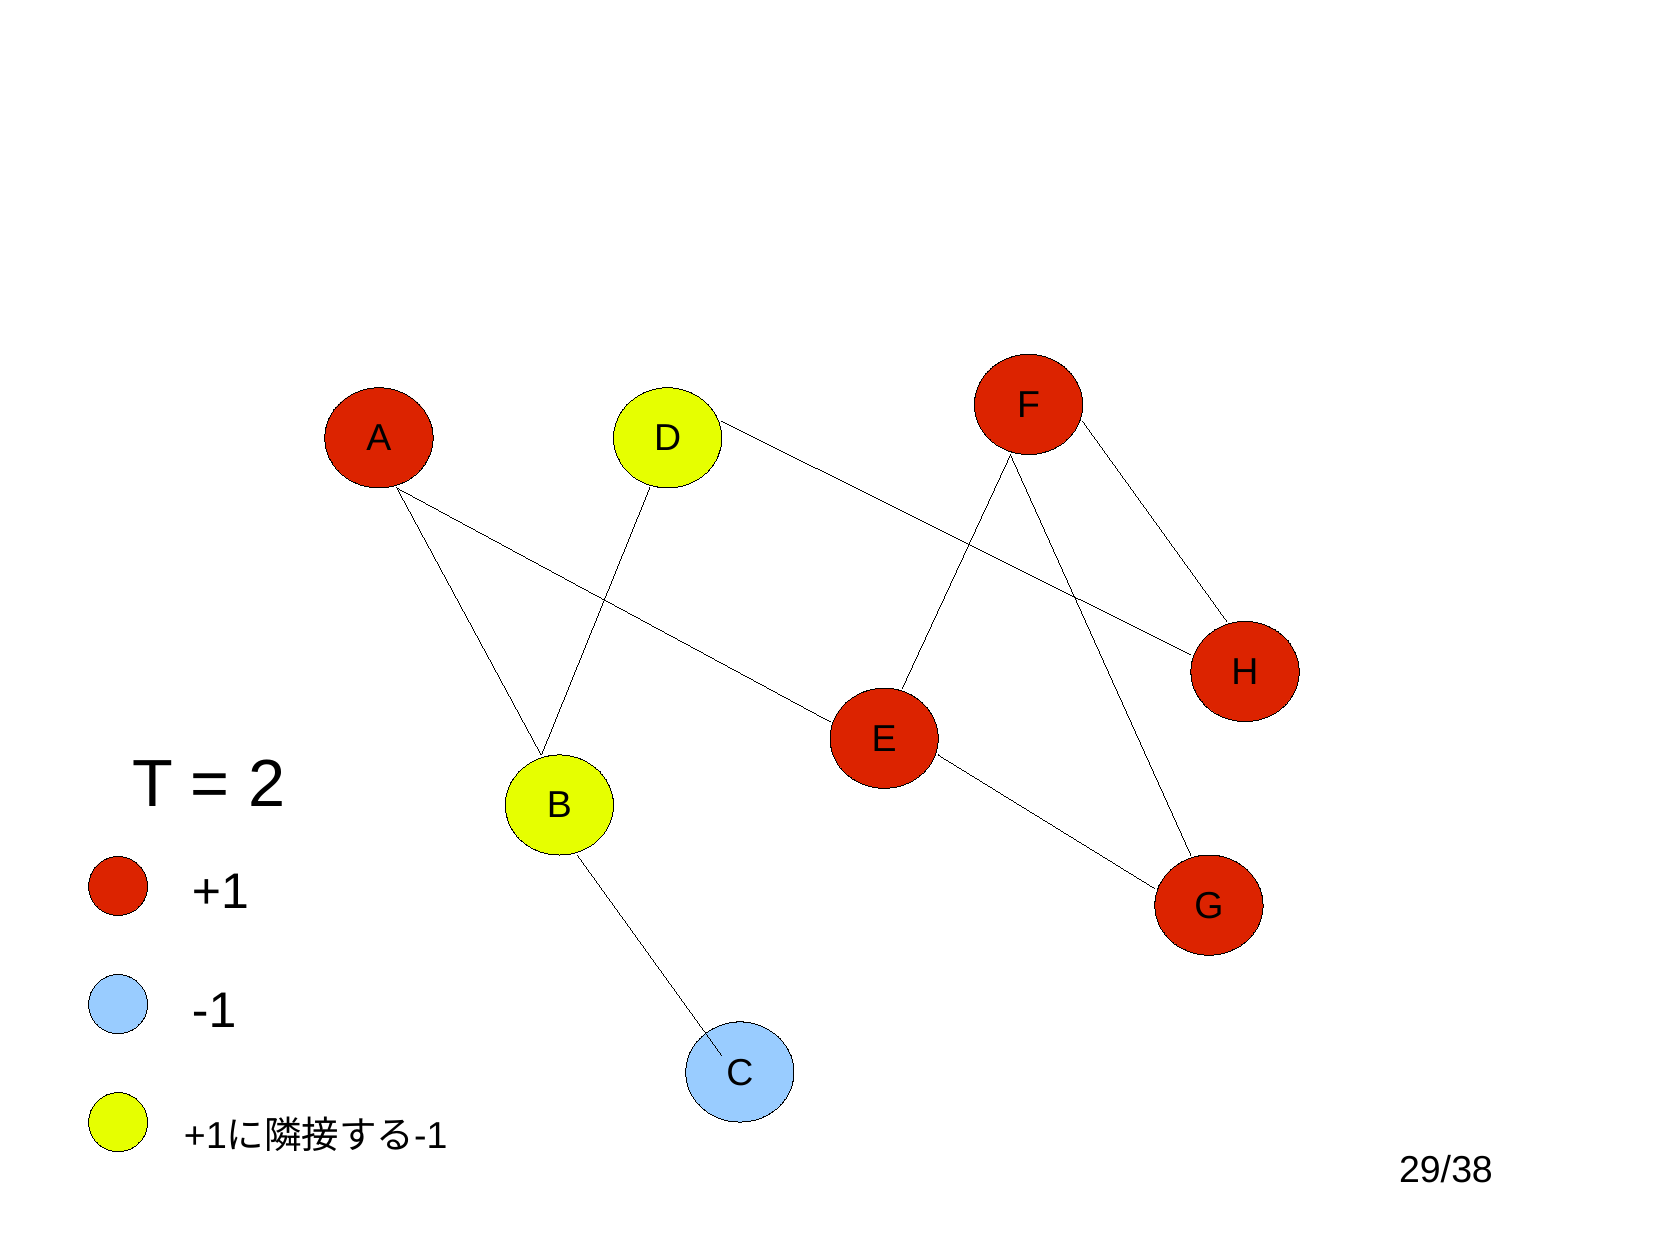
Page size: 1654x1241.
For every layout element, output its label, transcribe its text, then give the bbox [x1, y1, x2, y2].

text_box +1 [177, 856, 384, 927]
text_box C [685, 1034, 794, 1123]
text_box <番号>/38 [1413, 1140, 1608, 1211]
text_box -1 [177, 974, 384, 1046]
text_box [88, 974, 148, 1034]
text_box +1に隣接する-1 [169, 1097, 524, 1155]
text_box [88, 1092, 148, 1152]
text_box T = 2 [118, 738, 325, 828]
text_box [88, 856, 148, 916]
list [76, 215, 1565, 1034]
